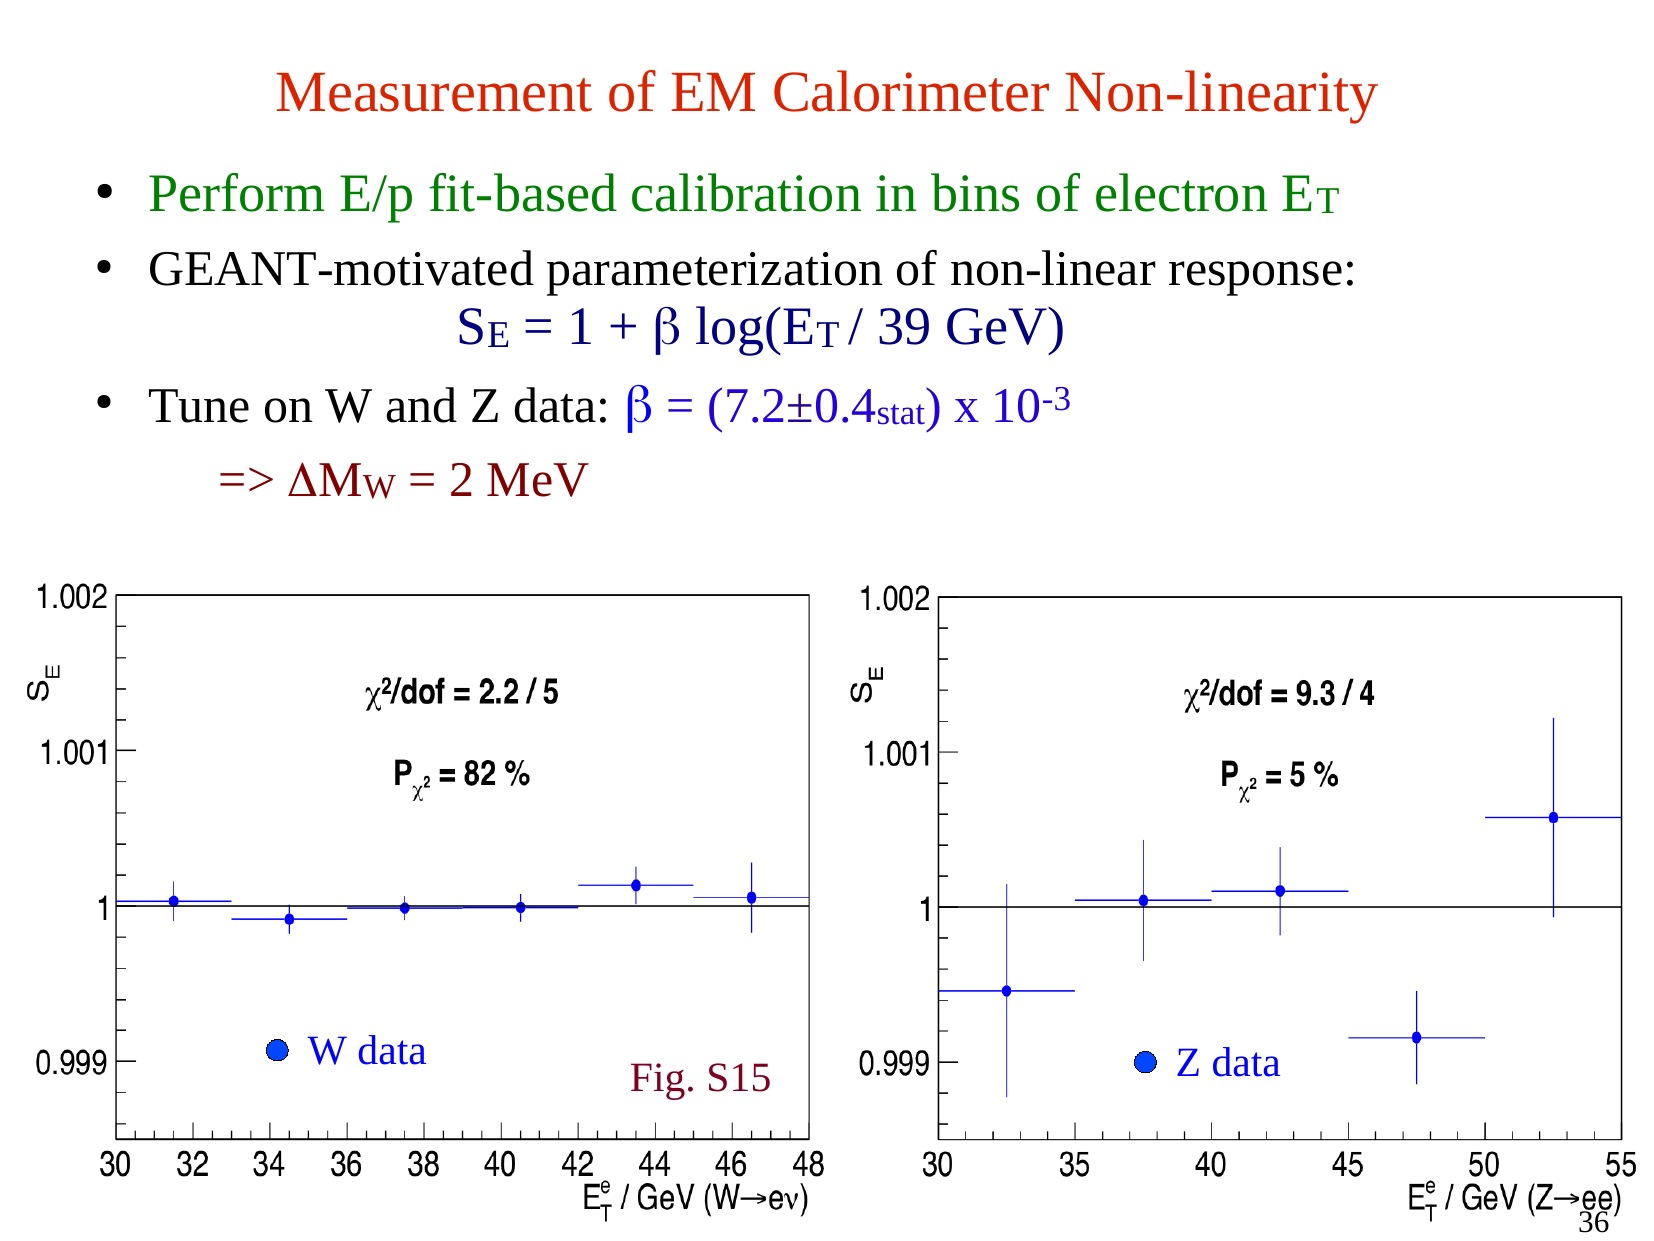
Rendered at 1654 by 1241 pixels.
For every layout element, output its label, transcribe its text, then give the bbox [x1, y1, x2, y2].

text_box W data [307, 1027, 427, 1087]
list Perform E/p fit-based calibration in bins of electron ET GEANT-motivated parameterization of non-linear response: SE = 1 + β log(ET / 39 GeV) Tune on W and Z data: β = (7.2±0.4stat) x 10-3 => ΔMW = 2 MeV [77, 163, 1654, 550]
text_box Fig. S15 [629, 1054, 772, 1101]
text_box Z data [1175, 1039, 1281, 1099]
text_box <number> [1578, 1205, 1654, 1241]
text_box [1134, 1051, 1157, 1073]
title Measurement of EM Calorimeter Non-linearity [121, 37, 1534, 145]
text_box [266, 1039, 289, 1061]
picture [0, 548, 1654, 1241]
